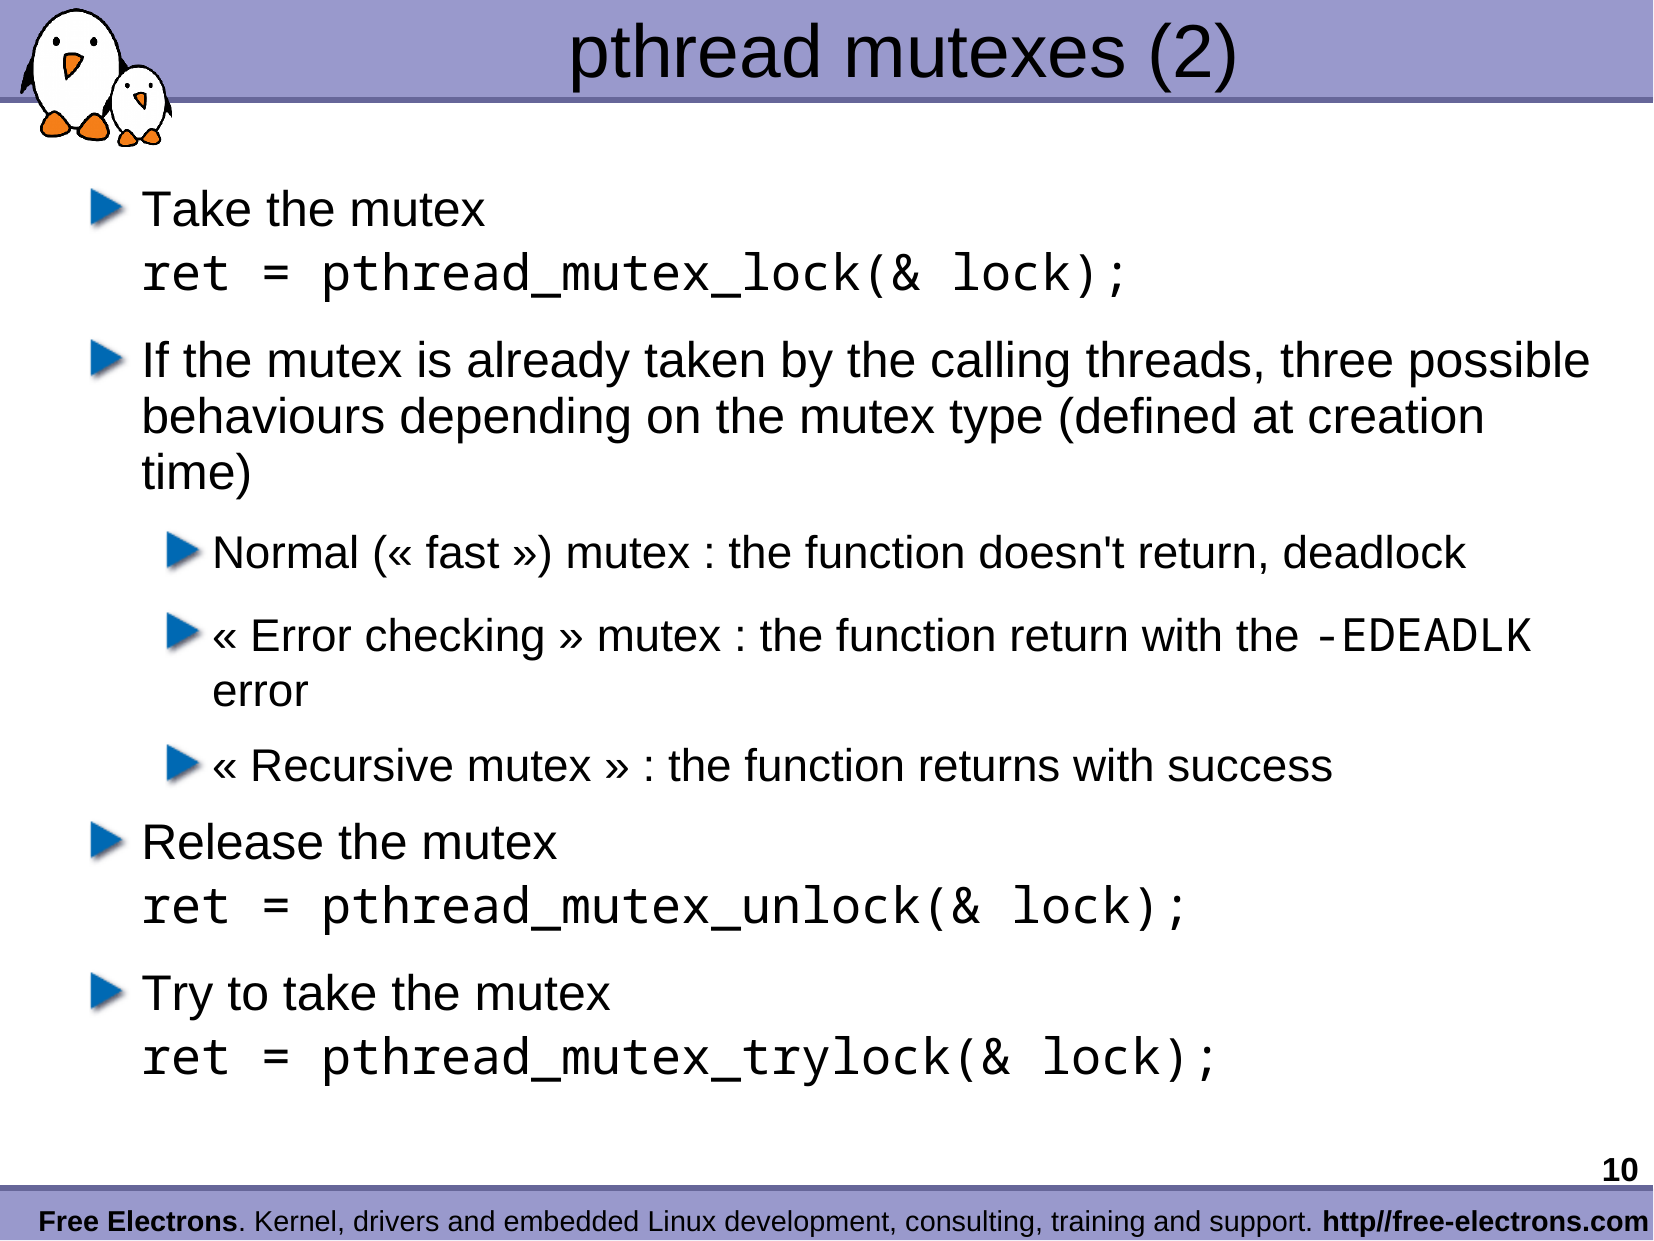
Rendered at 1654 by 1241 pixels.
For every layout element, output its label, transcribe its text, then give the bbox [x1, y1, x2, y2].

title pthread mutexes (2) [178, 4, 1631, 98]
list Take the mutex ret = pthread_mutex_lock(& lock); If the mutex is already taken by the calling threads, three possible behaviours depending on the mutex type (defined at creation time) Normal (« fast ») mutex : the function doesn't return, deadlock « Error checking » mutex : the function return with the -EDEADLK error « Recursive mutex » : the function returns with success Release the mutex ret = pthread_mutex_unlock(& lock); Try to take the mutex ret = pthread_mutex_trylock(& lock); [70, 181, 1594, 1109]
picture [20, 8, 172, 147]
